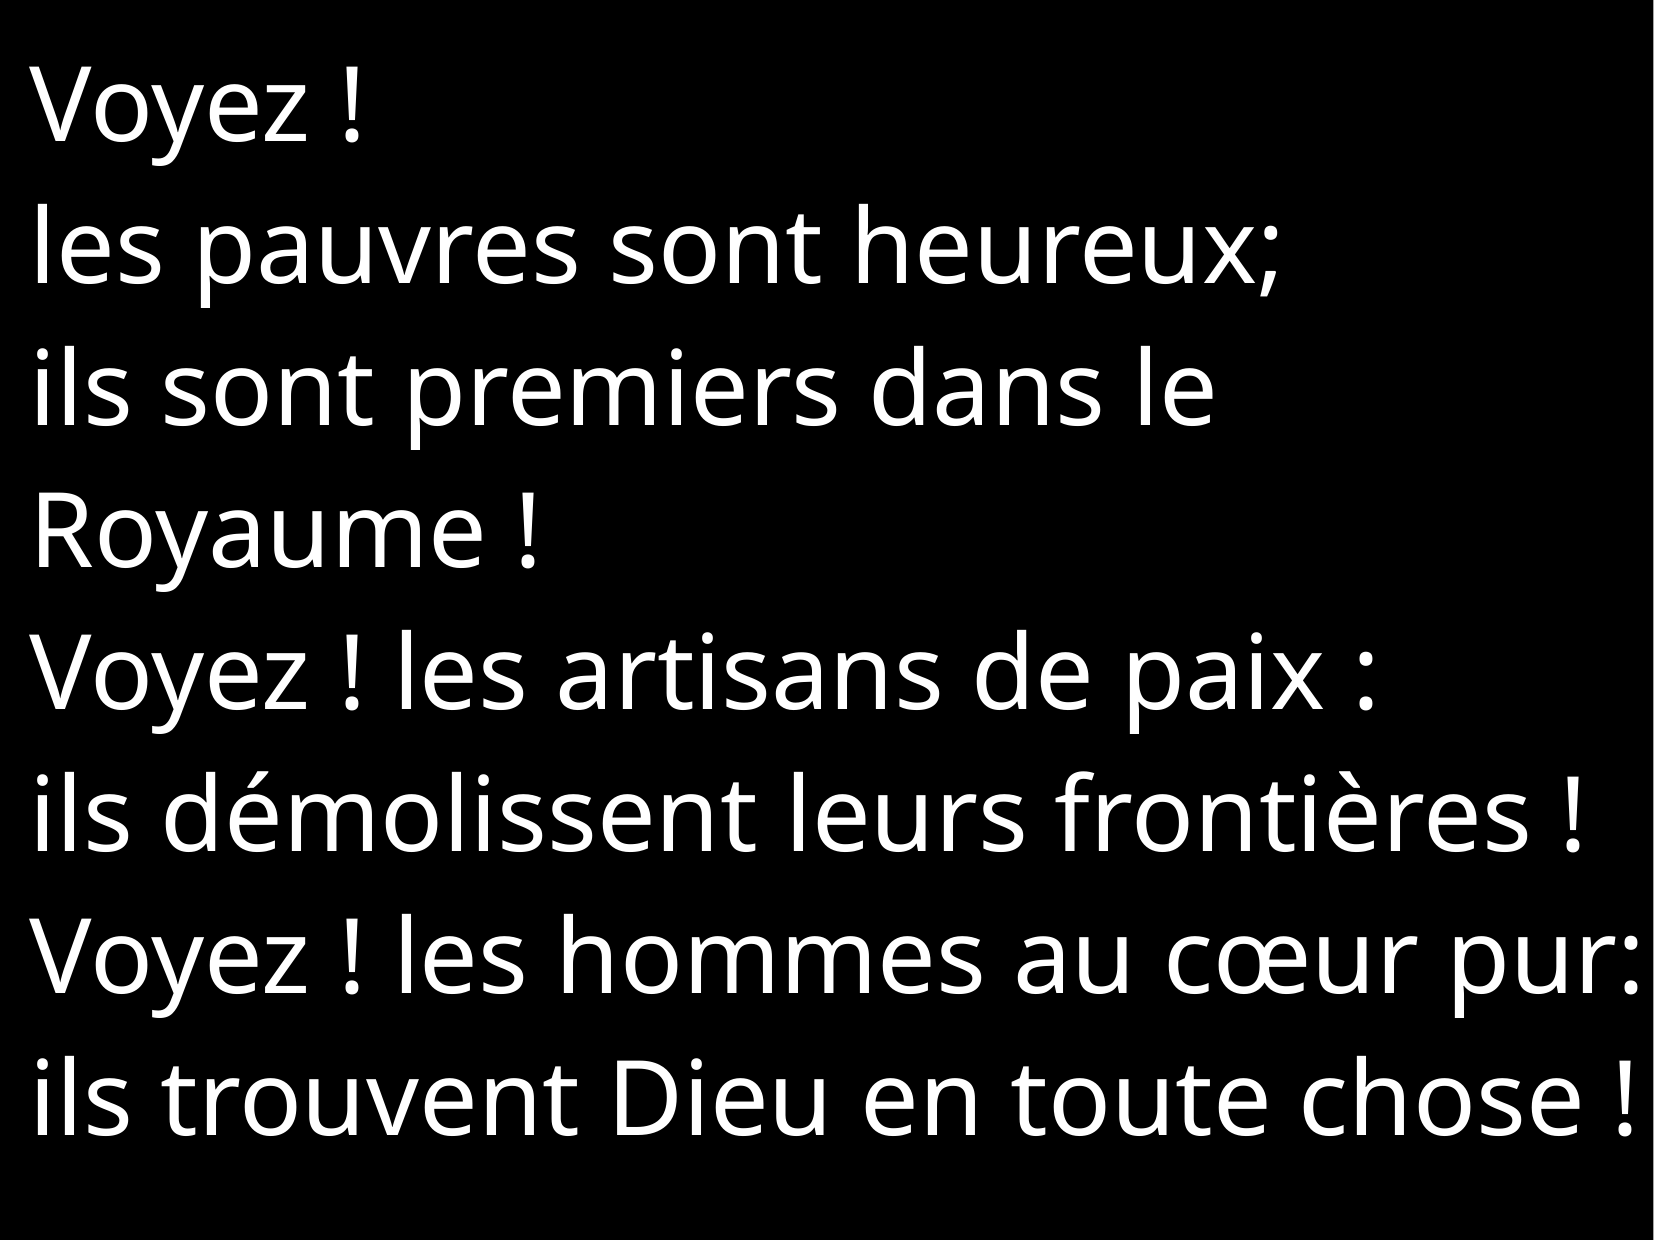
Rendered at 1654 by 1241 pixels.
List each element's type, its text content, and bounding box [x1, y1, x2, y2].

list Voyez ! les pauvres sont heureux; ils sont premiers dans le Royaume ! Voyez ! les artisans de paix : ils démolissent leurs frontières ! Voyez ! les hommes au cœur pur: ils trouvent Dieu en toute chose ! [29, 29, 1654, 1241]
